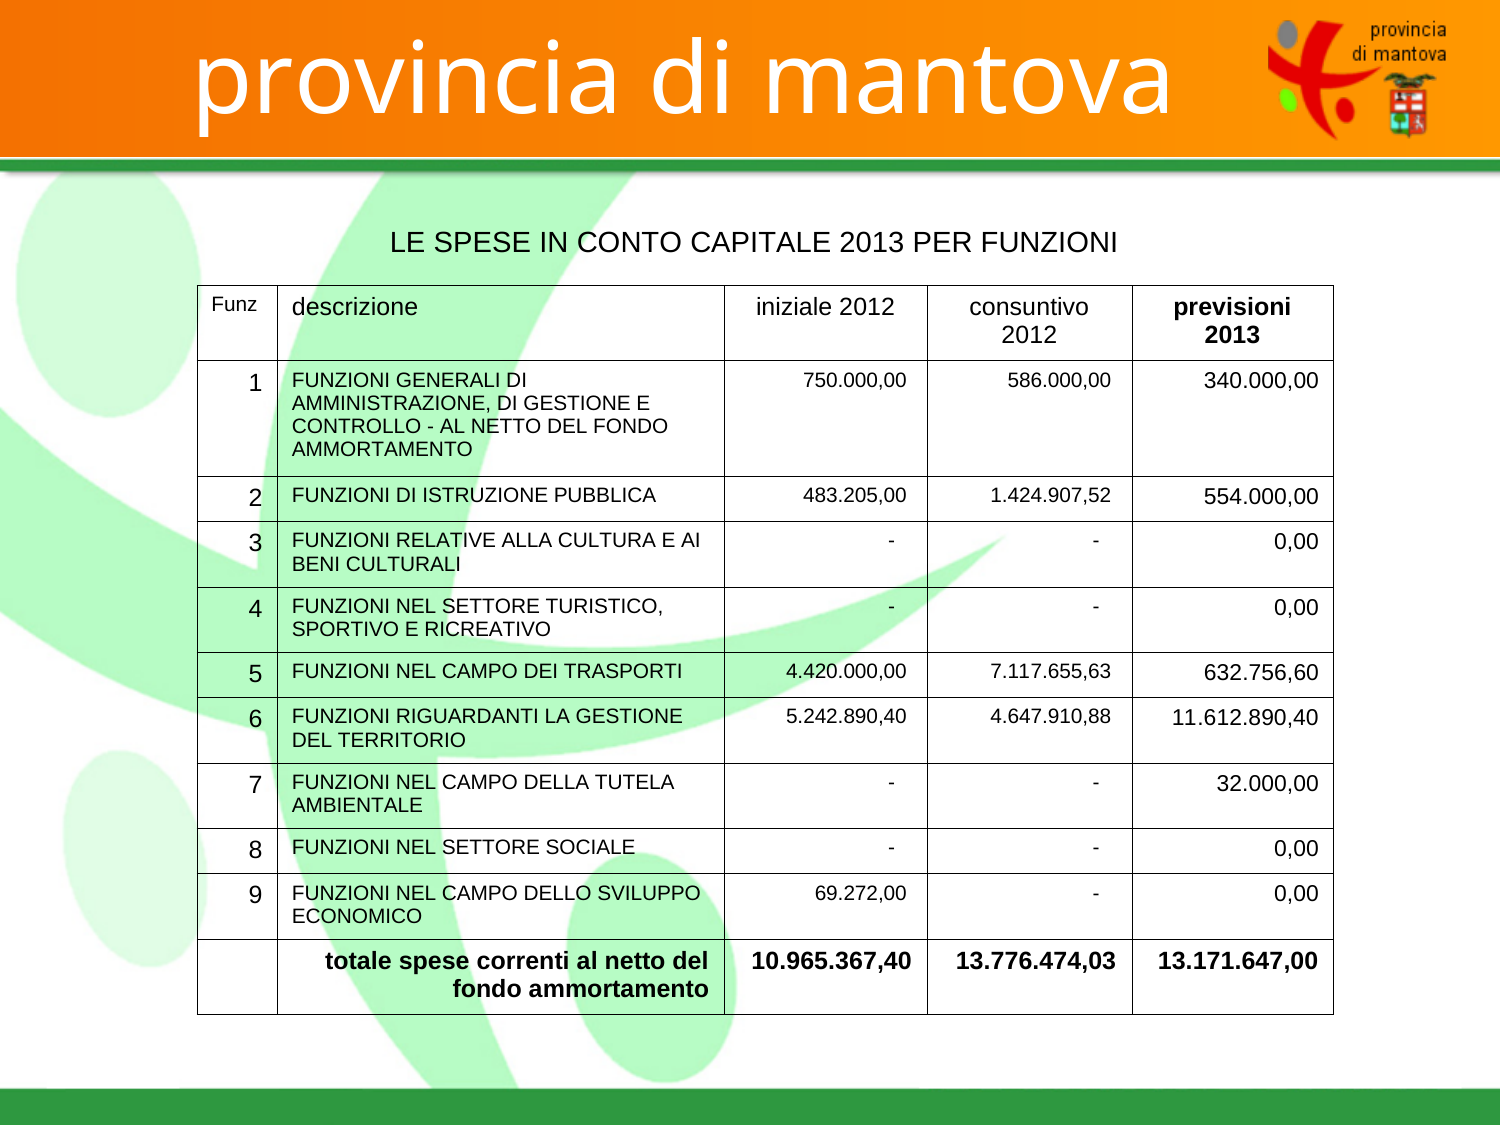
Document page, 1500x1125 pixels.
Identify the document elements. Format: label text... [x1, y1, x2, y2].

table_cell 586.000,00 [928, 361, 1132, 476]
table_cell - [928, 874, 1132, 939]
table_cell FUNZIONI NEL CAMPO DELLO SVILUPPO ECONOMICO [278, 874, 724, 939]
table_cell 4.420.000,00 [725, 653, 927, 697]
table_cell - [725, 764, 927, 828]
table_cell 0,00 [1133, 588, 1333, 652]
table_cell 0,00 [1133, 522, 1333, 587]
table_cell 13.171.647,00 [1133, 940, 1333, 1014]
table_cell - [725, 829, 927, 873]
table_header previsioni 2013 [1133, 286, 1333, 360]
table_cell 6 [198, 698, 277, 763]
table_cell 10.965.367,40 [725, 940, 927, 1014]
table_cell 0,00 [1133, 829, 1333, 873]
table_cell 11.612.890,40 [1133, 698, 1333, 763]
table_cell 5 [198, 653, 277, 697]
table_cell 9 [198, 874, 277, 939]
table_cell 69.272,00 [725, 874, 927, 939]
table_cell 750.000,00 [725, 361, 927, 476]
table_cell FUNZIONI RELATIVE ALLA CULTURA E AI BENI CULTURALI [278, 522, 724, 587]
table_cell FUNZIONI NEL CAMPO DELLA TUTELA AMBIENTALE [278, 764, 724, 828]
table_cell 13.776.474,03 [928, 940, 1132, 1014]
table_cell 7.117.655,63 [928, 653, 1132, 697]
table_cell 3 [198, 522, 277, 587]
table_cell 1.424.907,52 [928, 477, 1132, 521]
table_cell 554.000,00 [1133, 477, 1333, 521]
table_cell 0,00 [1133, 874, 1333, 939]
table_cell FUNZIONI DI ISTRUZIONE PUBBLICA [278, 477, 724, 521]
text_box provincia di mantova [176, 5, 1205, 142]
table_cell FUNZIONI NEL SETTORE SOCIALE [278, 829, 724, 873]
table_cell - [928, 764, 1132, 828]
table_header LE SPESE IN CONTO CAPITALE 2013 PER FUNZIONI [338, 218, 1171, 278]
table_cell totale spese correnti al netto del fondo ammortamento [278, 940, 724, 1014]
table_cell - [725, 588, 927, 652]
table_cell FUNZIONI RIGUARDANTI LA GESTIONE DEL TERRITORIO [278, 698, 724, 763]
table_cell FUNZIONI GENERALI DI AMMINISTRAZIONE, DI GESTIONE E CONTROLLO - AL NETTO DEL FONDO AMMORTAMENTO [278, 361, 724, 476]
table_cell - [928, 522, 1132, 587]
table_header Funz [198, 286, 277, 360]
table_cell 8 [198, 829, 277, 873]
picture [1267, 15, 1452, 142]
table_cell 632.756,60 [1133, 653, 1333, 697]
table_cell 7 [198, 764, 277, 828]
table_cell - [928, 588, 1132, 652]
table_cell 2 [198, 477, 277, 521]
picture [0, 157, 1500, 1125]
table_cell - [928, 829, 1132, 873]
table_cell - [725, 522, 927, 587]
table_cell FUNZIONI NEL SETTORE TURISTICO, SPORTIVO E RICREATIVO [278, 588, 724, 652]
table_header iniziale 2012 [725, 286, 927, 360]
table_cell 1 [198, 361, 277, 476]
table_cell 4 [198, 588, 277, 652]
table_cell FUNZIONI NEL CAMPO DEI TRASPORTI [278, 653, 724, 697]
table_cell 5.242.890,40 [725, 698, 927, 763]
table_header consuntivo 2012 [928, 286, 1132, 360]
table_header descrizione [278, 286, 724, 360]
table_cell [198, 940, 277, 1014]
table_cell 4.647.910,88 [928, 698, 1132, 763]
table_cell 32.000,00 [1133, 764, 1333, 828]
table_cell 483.205,00 [725, 477, 927, 521]
table_cell 340.000,00 [1133, 361, 1333, 476]
